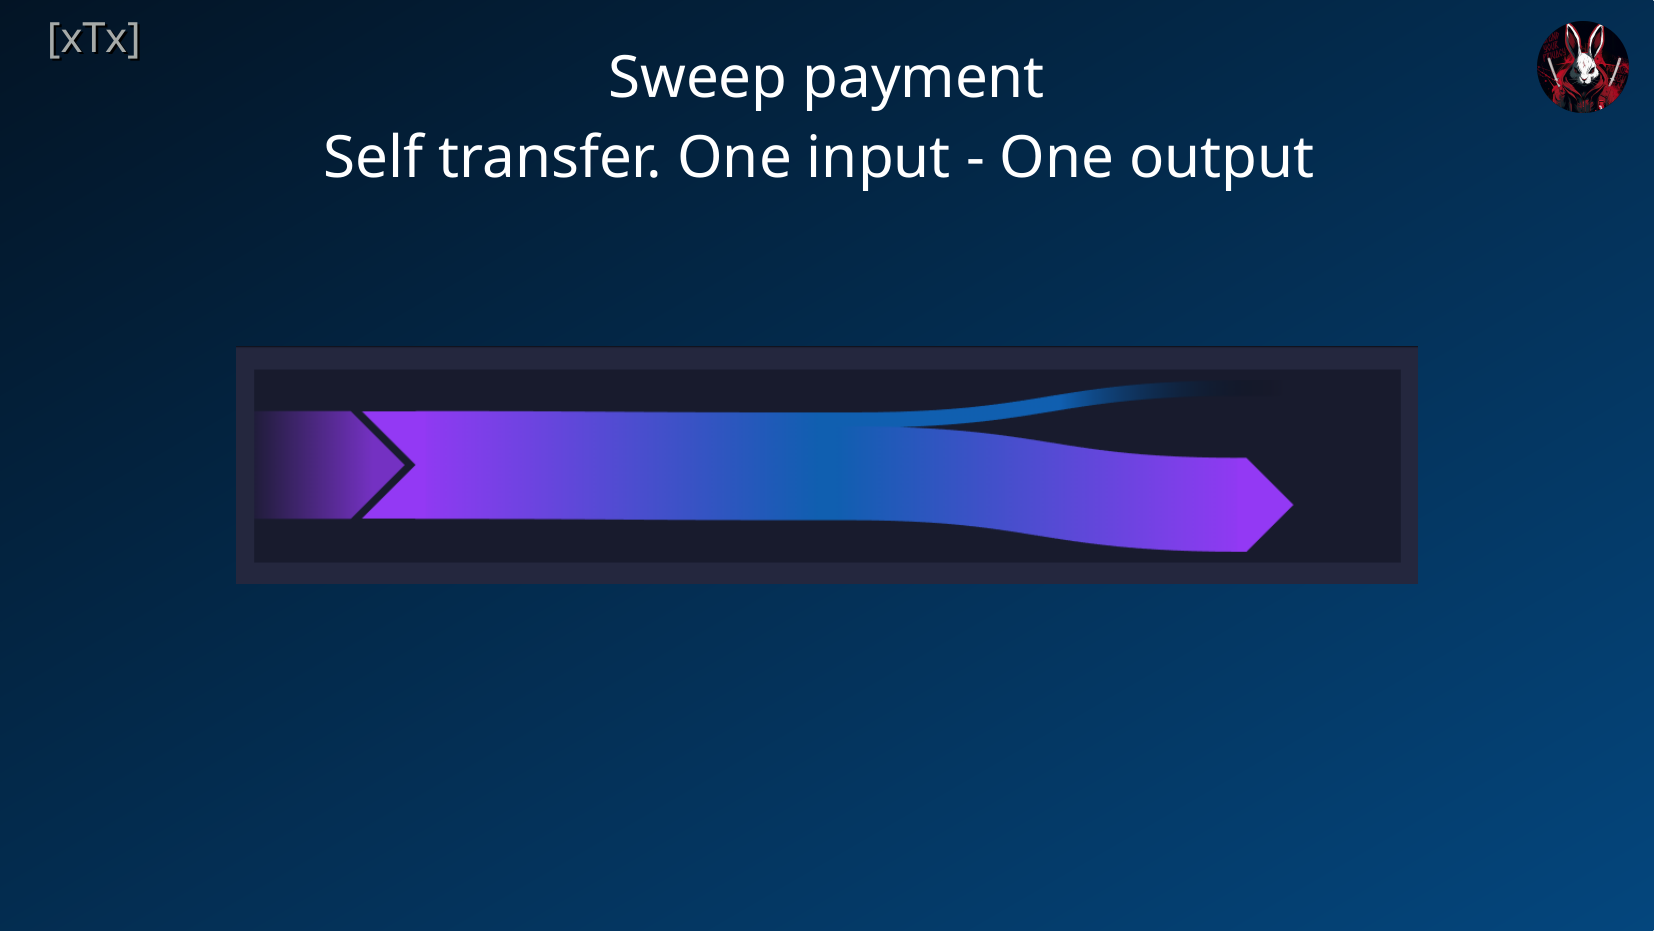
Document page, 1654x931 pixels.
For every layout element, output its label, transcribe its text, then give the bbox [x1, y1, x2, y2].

title Sweep payment Self transfer. One input - One output [82, 37, 1571, 193]
text_box [xTx] [0, 0, 188, 76]
picture [236, 346, 1418, 585]
picture [1537, 21, 1629, 113]
